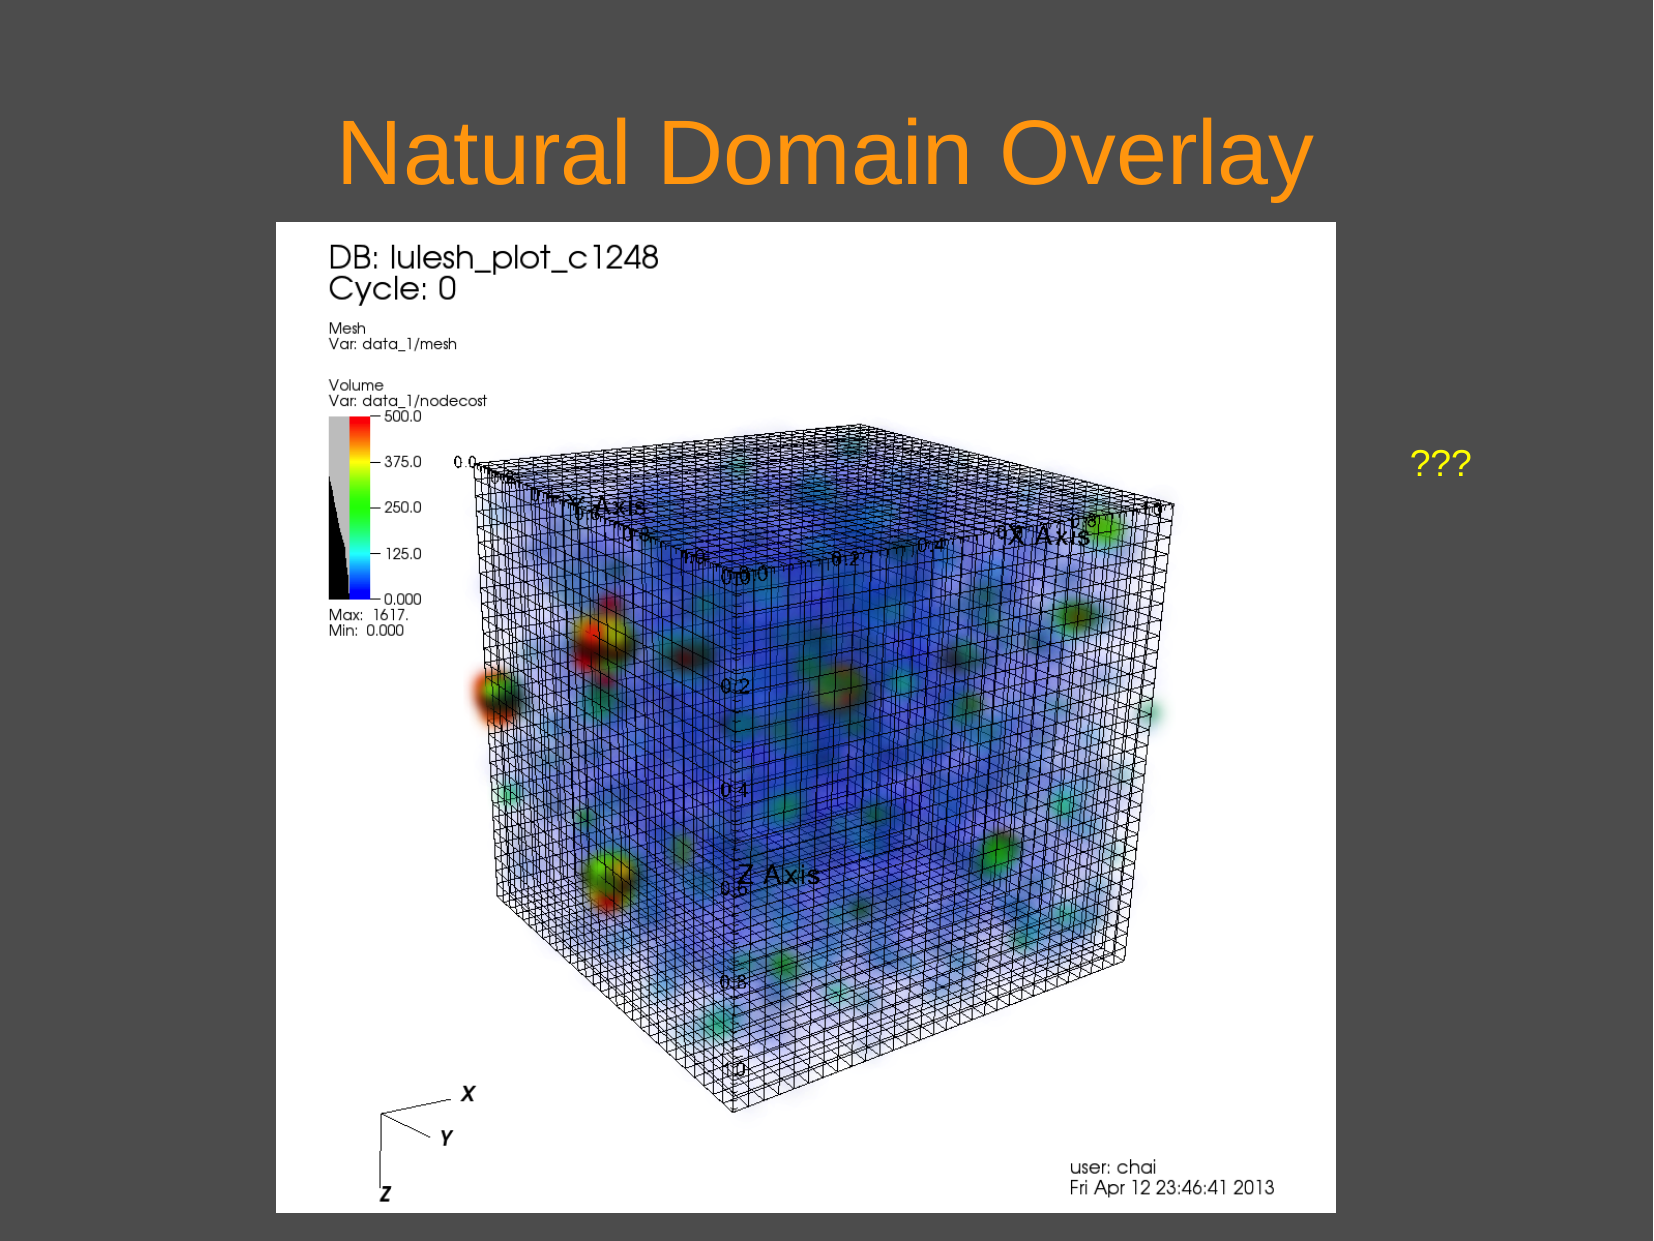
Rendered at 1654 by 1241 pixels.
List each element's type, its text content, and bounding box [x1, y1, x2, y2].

text_box ??? [1395, 435, 1488, 492]
picture [276, 222, 1336, 1213]
title Natural Domain Overlay [82, 49, 1571, 257]
